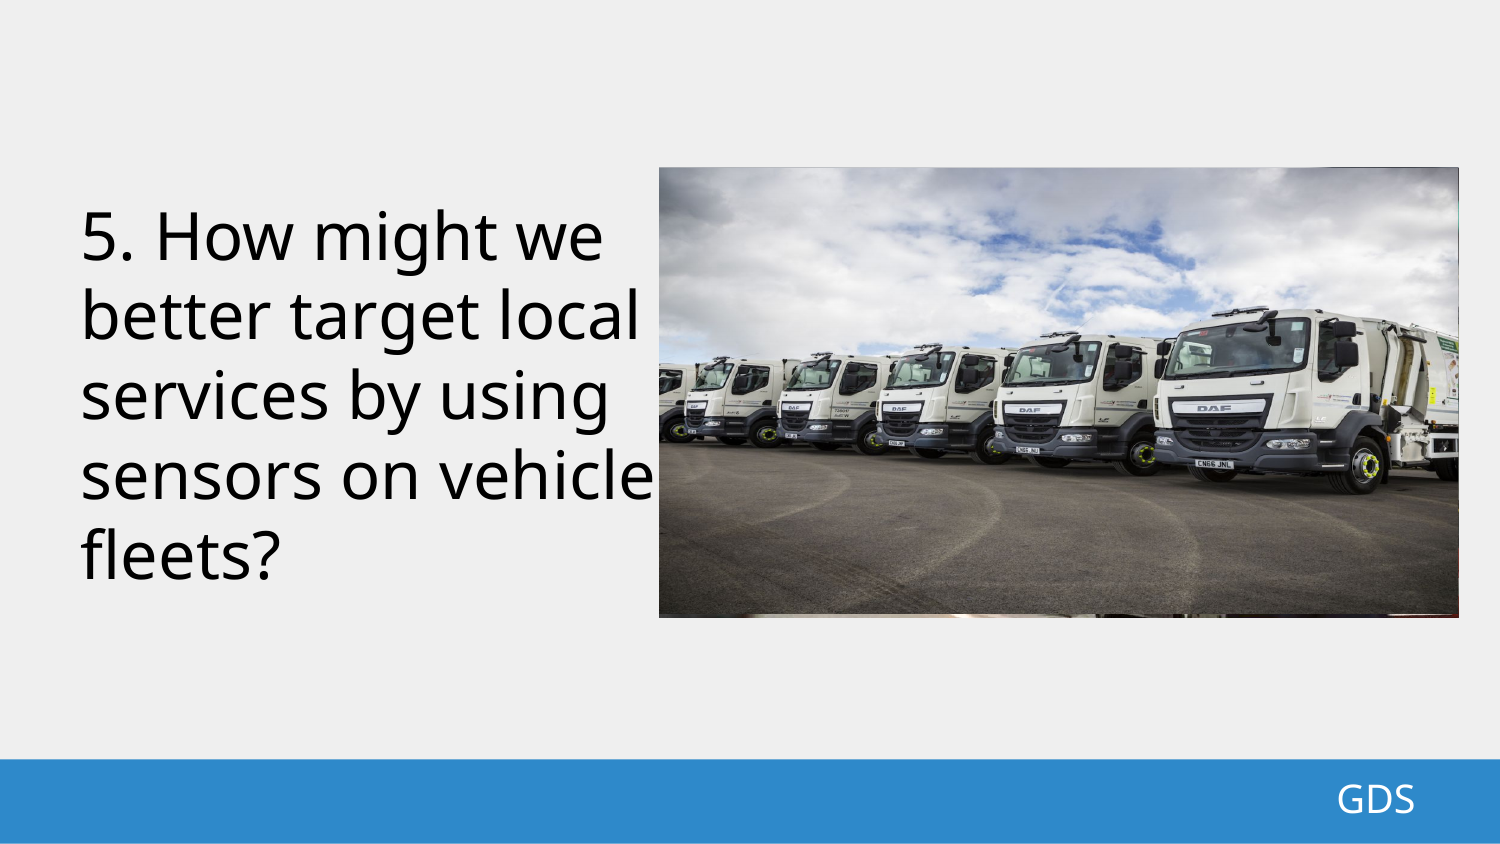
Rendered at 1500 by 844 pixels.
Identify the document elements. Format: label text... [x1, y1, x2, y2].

picture [659, 167, 1459, 618]
text_box 5. How might we better target local services by using sensors on vehicle fleets? [77, 95, 694, 691]
